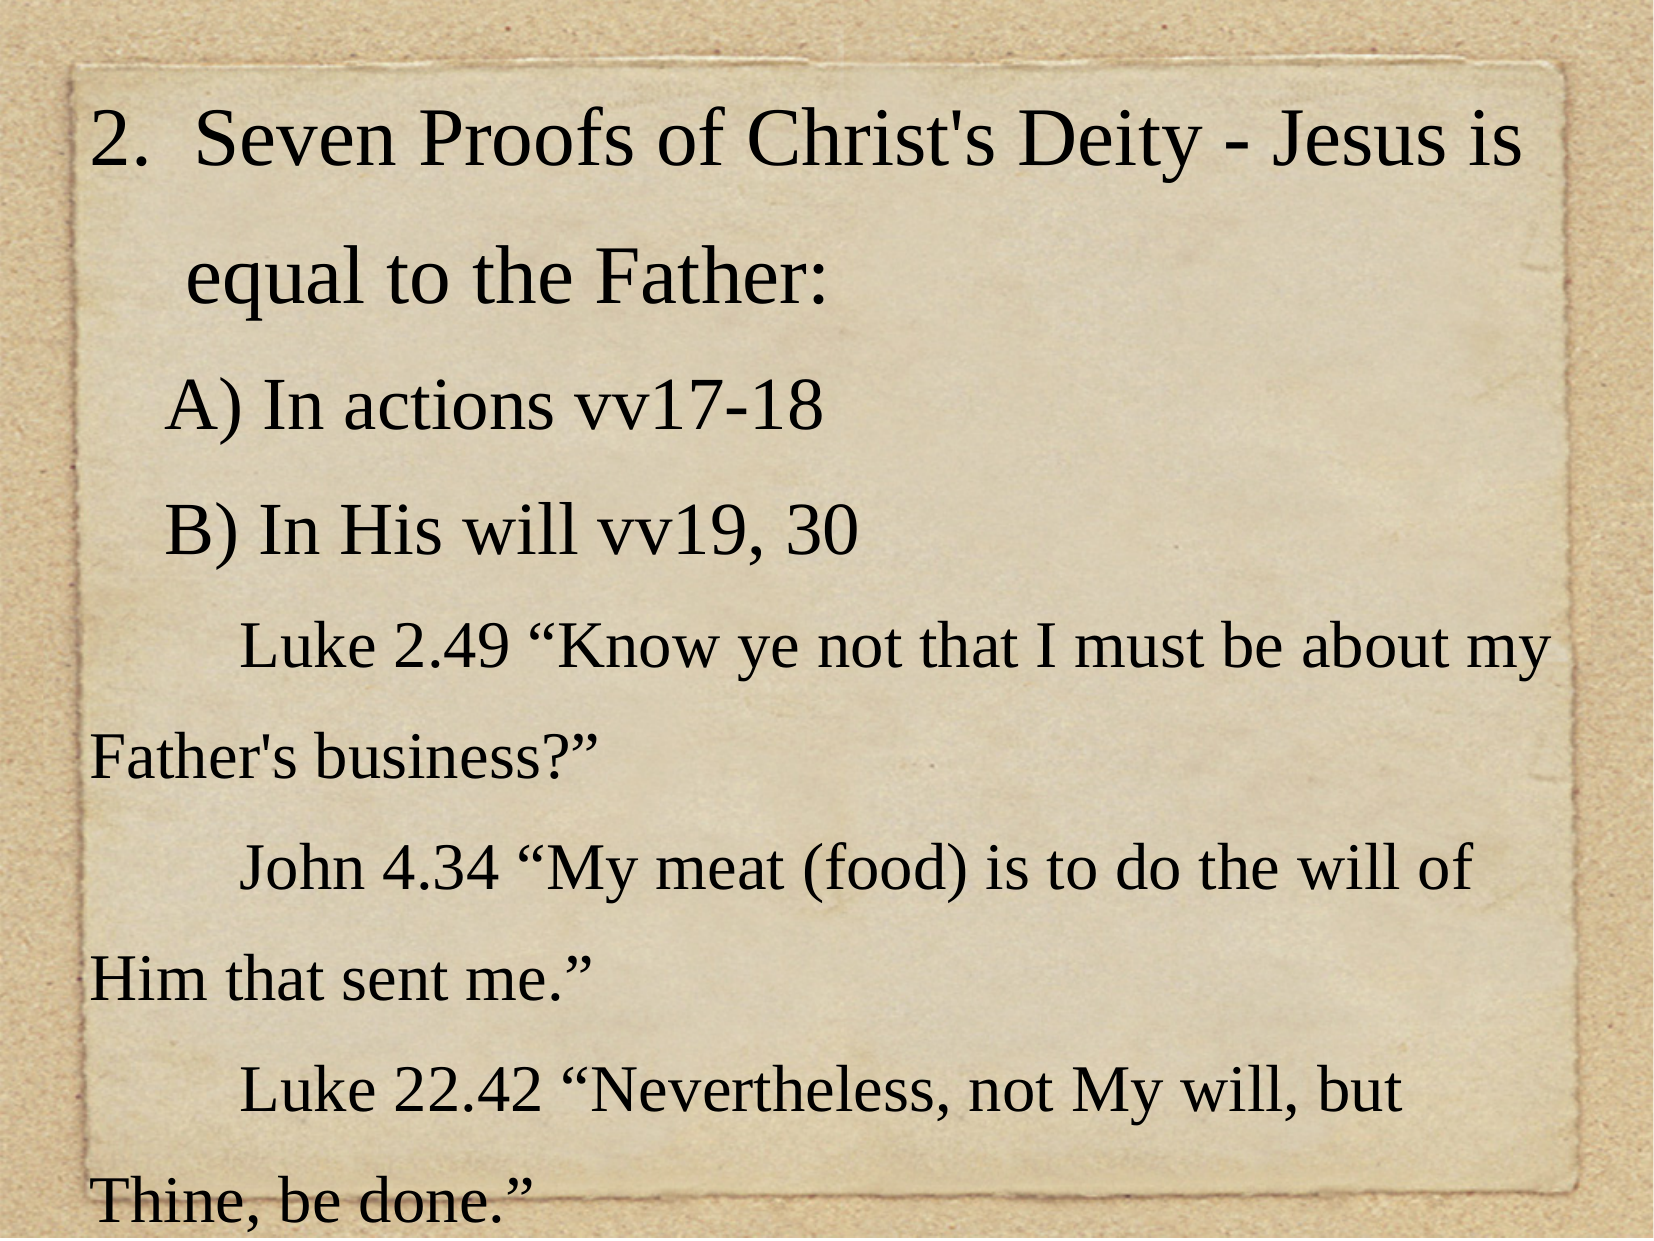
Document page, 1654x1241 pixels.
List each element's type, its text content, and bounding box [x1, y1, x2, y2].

text_box 2. Seven Proofs of Christ's Deity - Jesus is equal to the Father: A) In actions vv17-18 B) In His will vv19, 30 Luke 2.49 “Know ye not that I must be about my Father's business?” John 4.34 “My meat (food) is to do the will of Him that sent me.” Luke 22.42 “Nevertheless, not My will, but Thine, be done.” [75, 37, 1576, 1200]
picture [0, 0, 1654, 1238]
